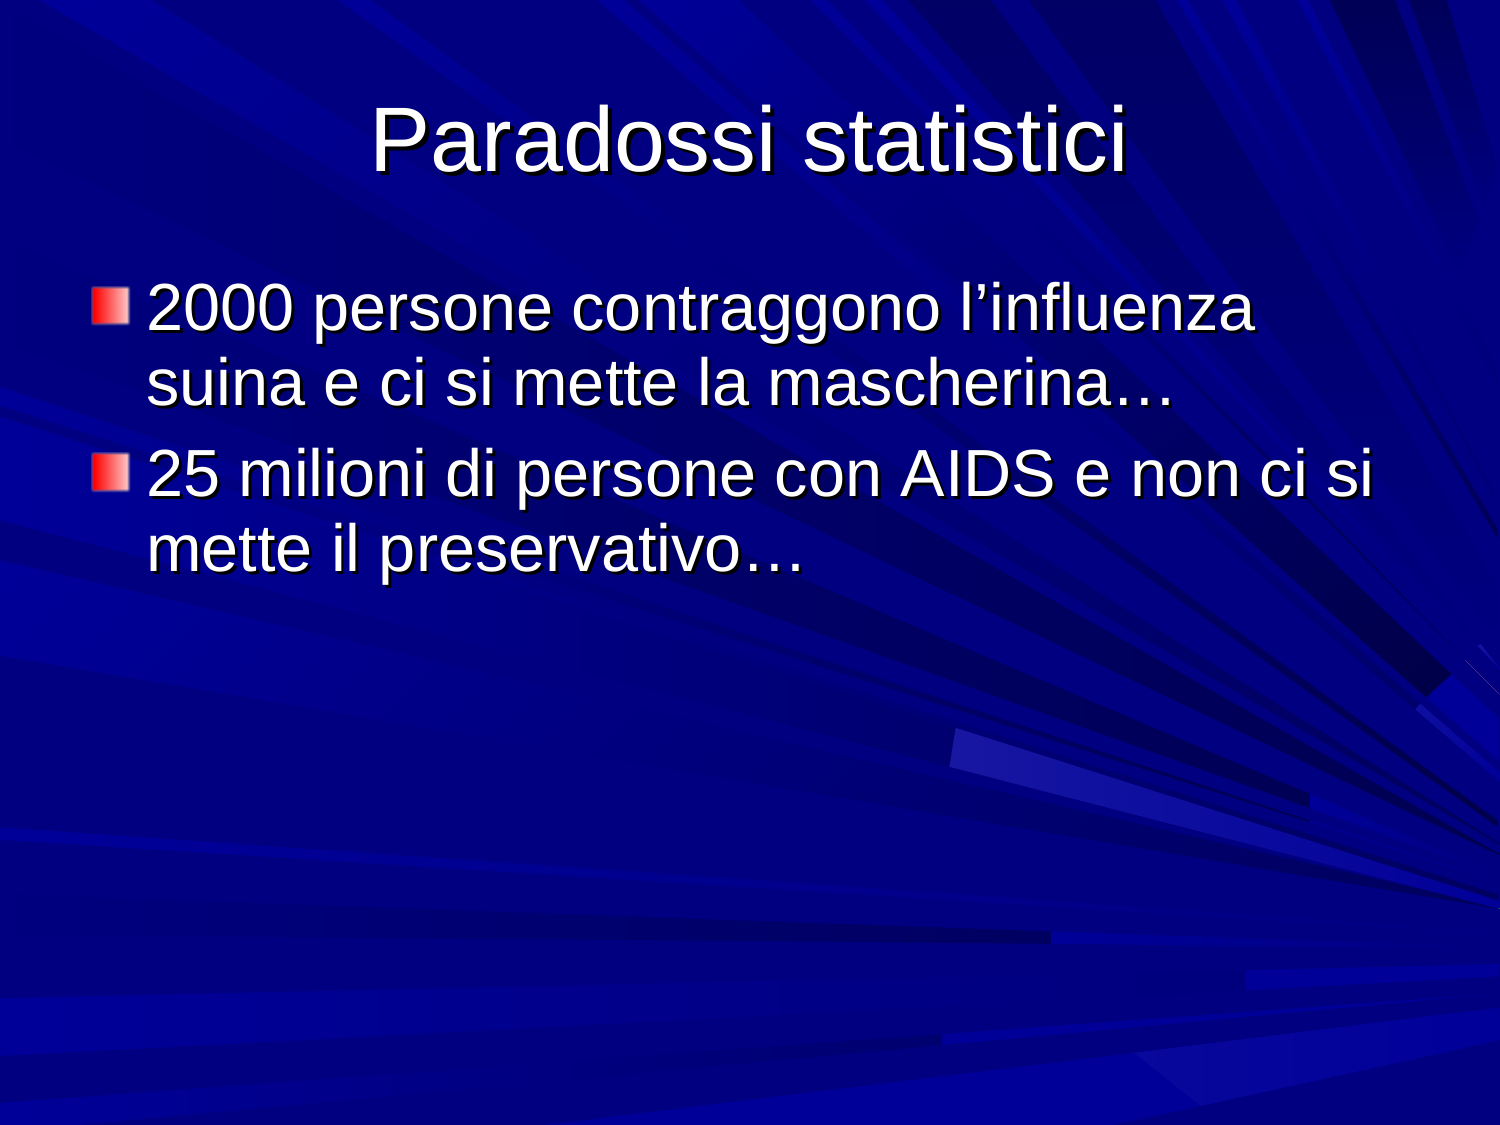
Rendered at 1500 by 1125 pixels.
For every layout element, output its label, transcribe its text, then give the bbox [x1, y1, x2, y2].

list 2000 persone contraggono l’influenza suina e ci si mette la mascherina… 25 milioni di persone con AIDS e non ci si mette il preservativo… [75, 262, 1426, 1006]
title Paradossi statistici [75, 45, 1426, 234]
